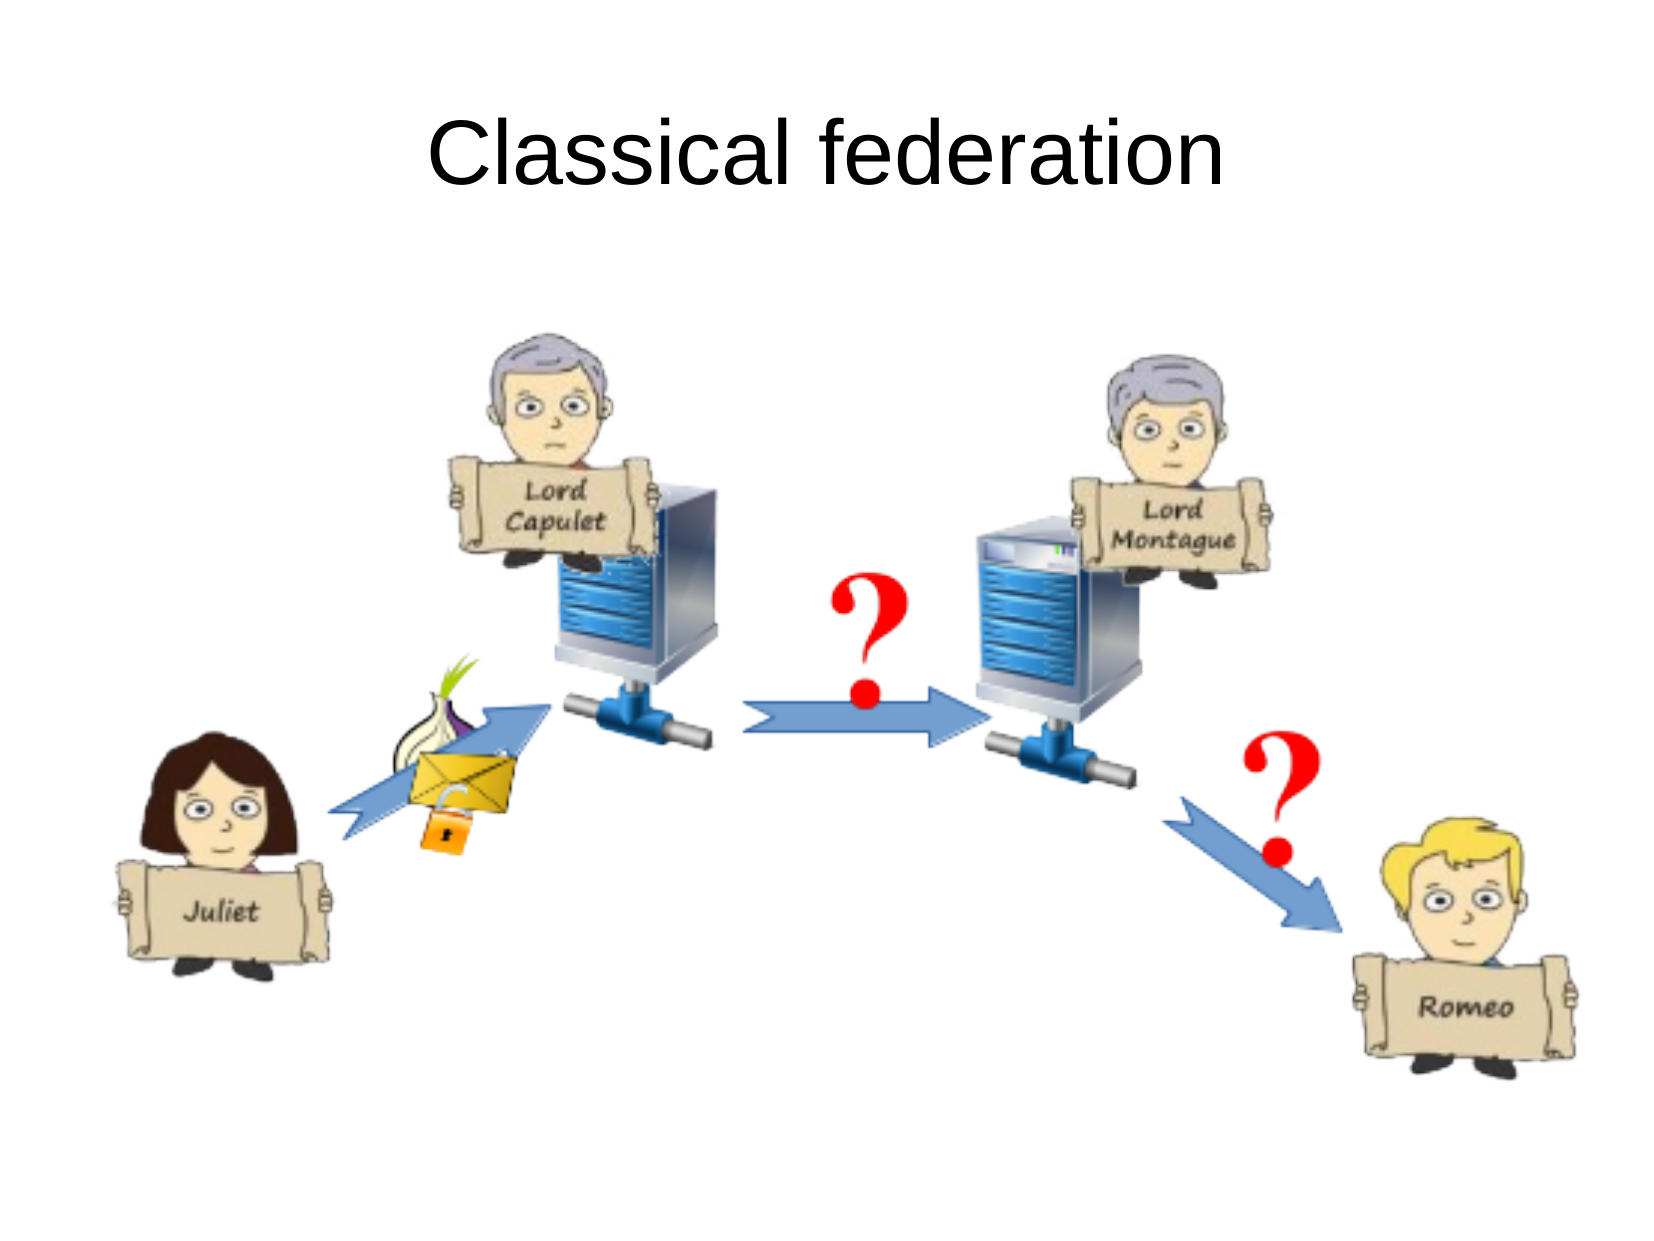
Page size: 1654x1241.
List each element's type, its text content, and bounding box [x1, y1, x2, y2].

title Classical federation [82, 49, 1571, 257]
picture [80, 319, 1607, 1099]
